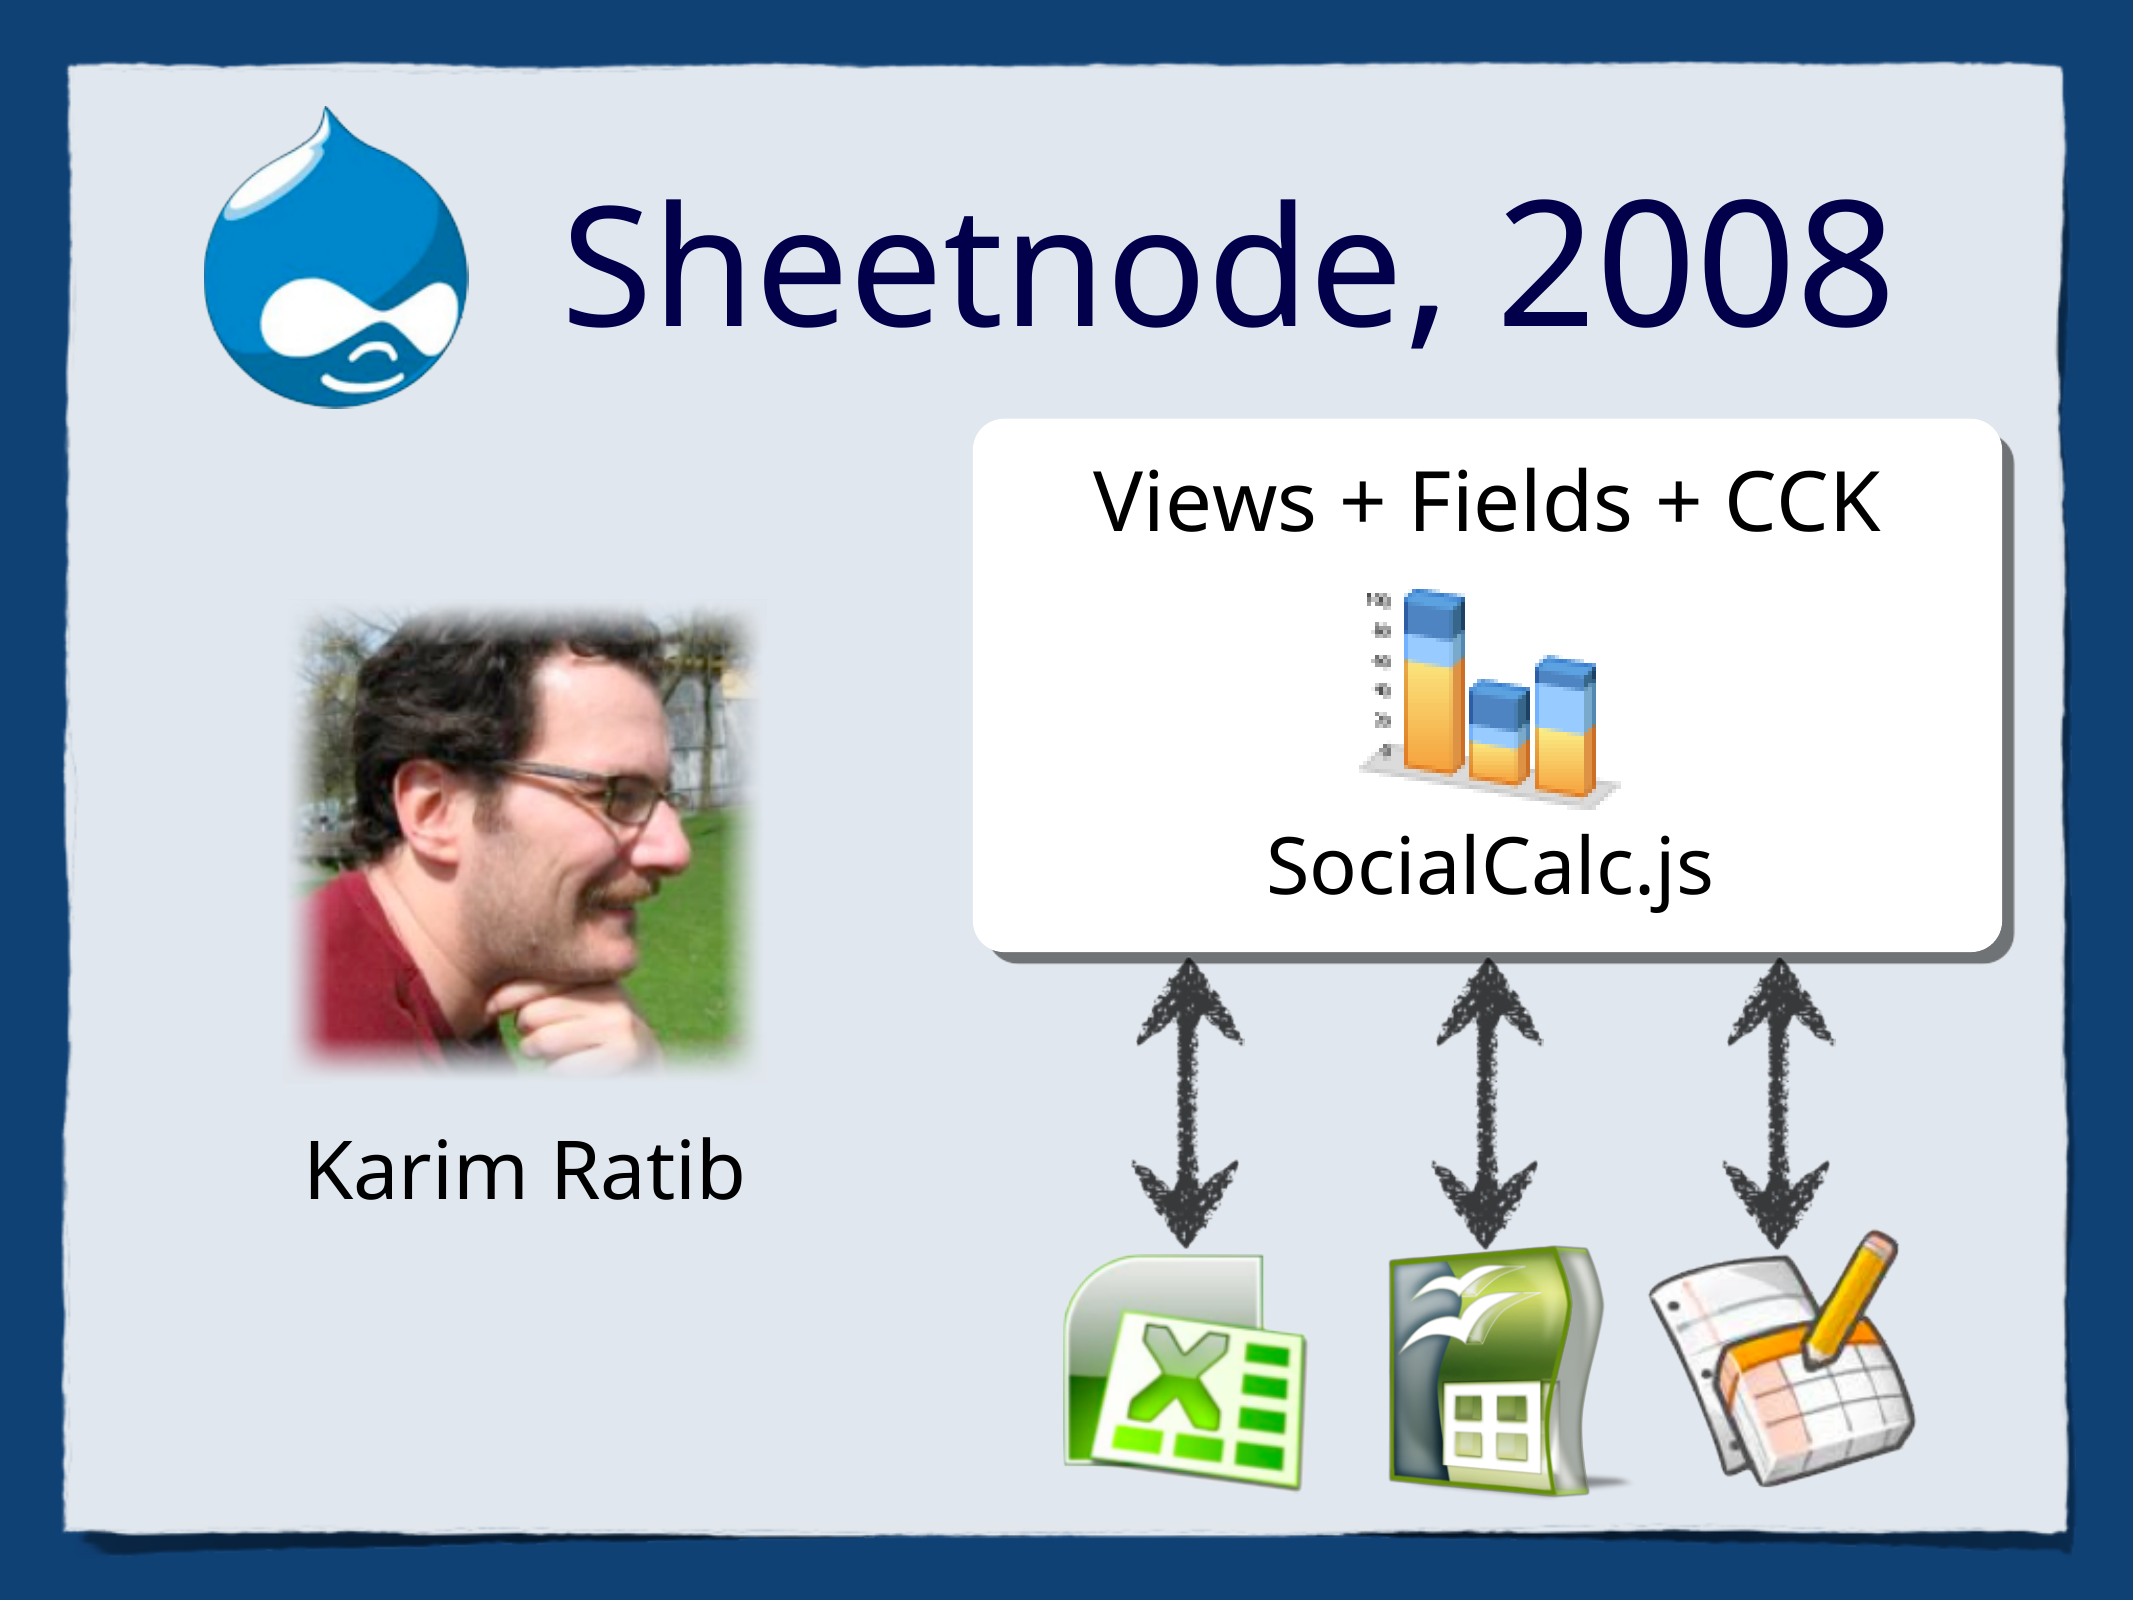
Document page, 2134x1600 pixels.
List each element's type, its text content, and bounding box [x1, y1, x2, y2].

text_box Sheetnode, 2008 [504, 146, 1955, 366]
text_box SocialCalc.js [1266, 815, 1715, 911]
text_box Karim Ratib [231, 1096, 819, 1237]
picture [54, 52, 2078, 1559]
text_box Views + Fields + CCK [972, 418, 2003, 953]
